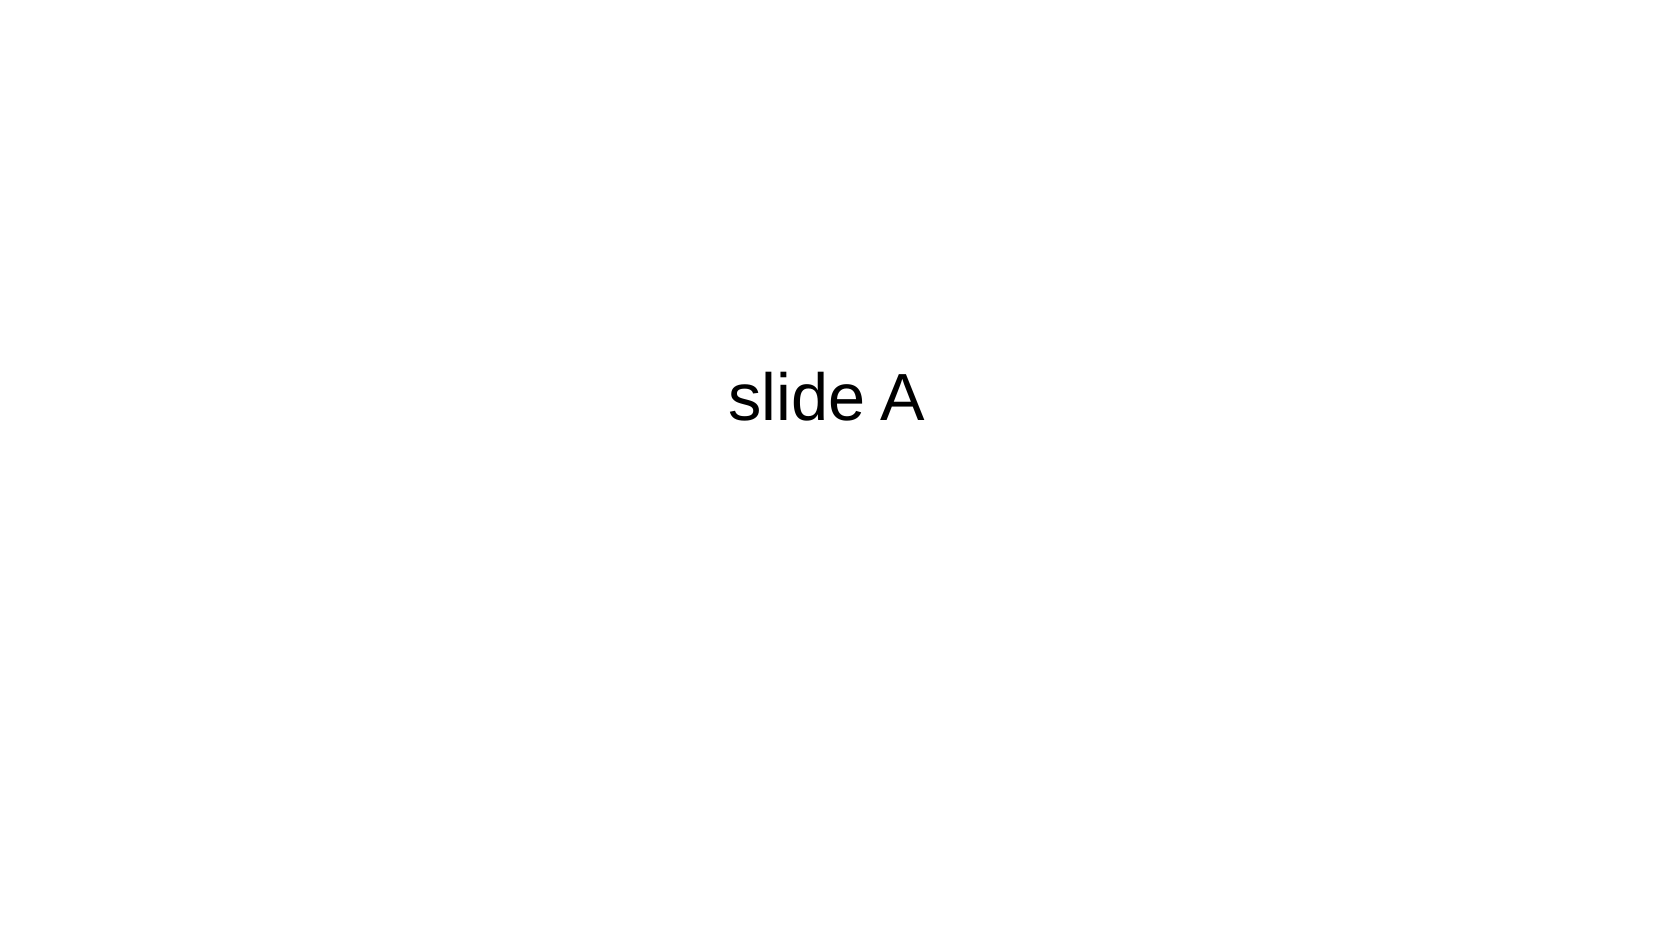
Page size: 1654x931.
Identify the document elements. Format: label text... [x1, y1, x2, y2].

subtitle slide A [82, 37, 1571, 757]
